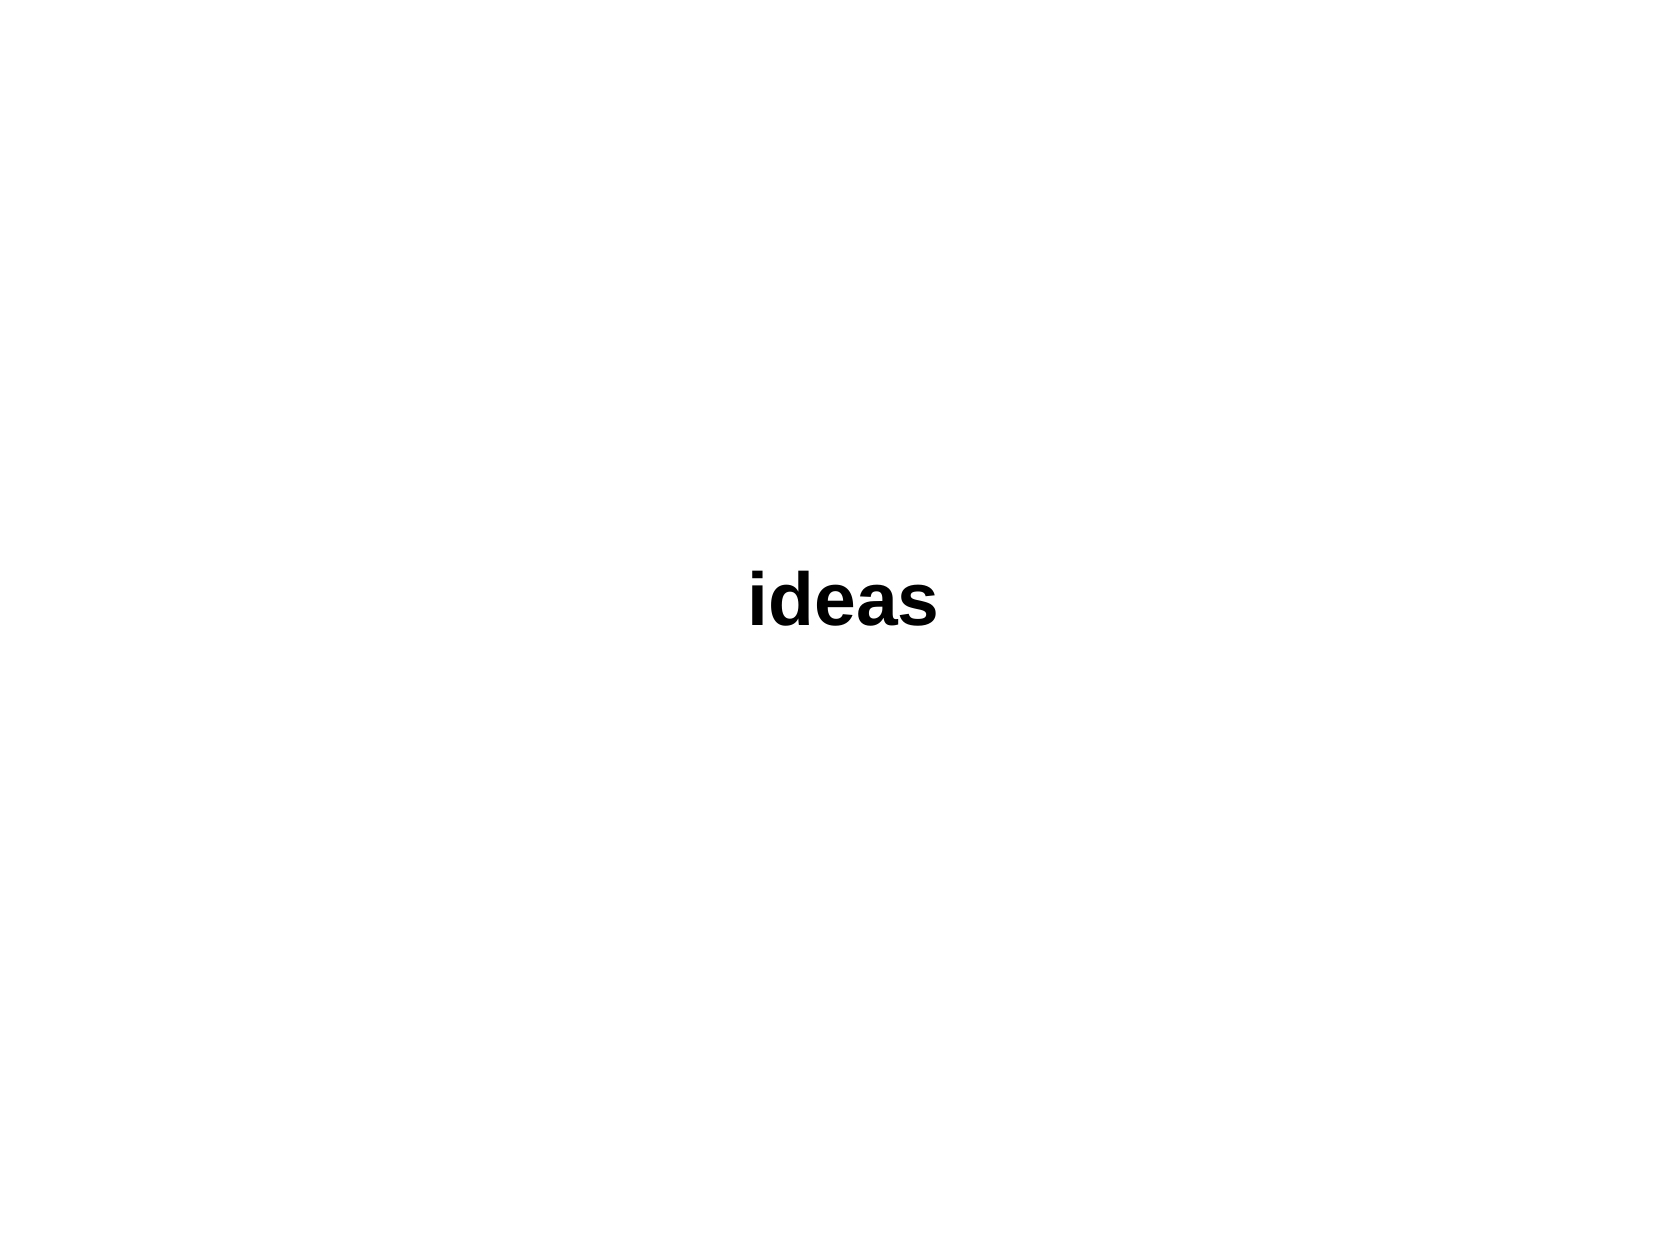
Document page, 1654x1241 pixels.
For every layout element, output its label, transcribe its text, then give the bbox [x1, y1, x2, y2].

text_box ideas [337, 550, 1351, 691]
